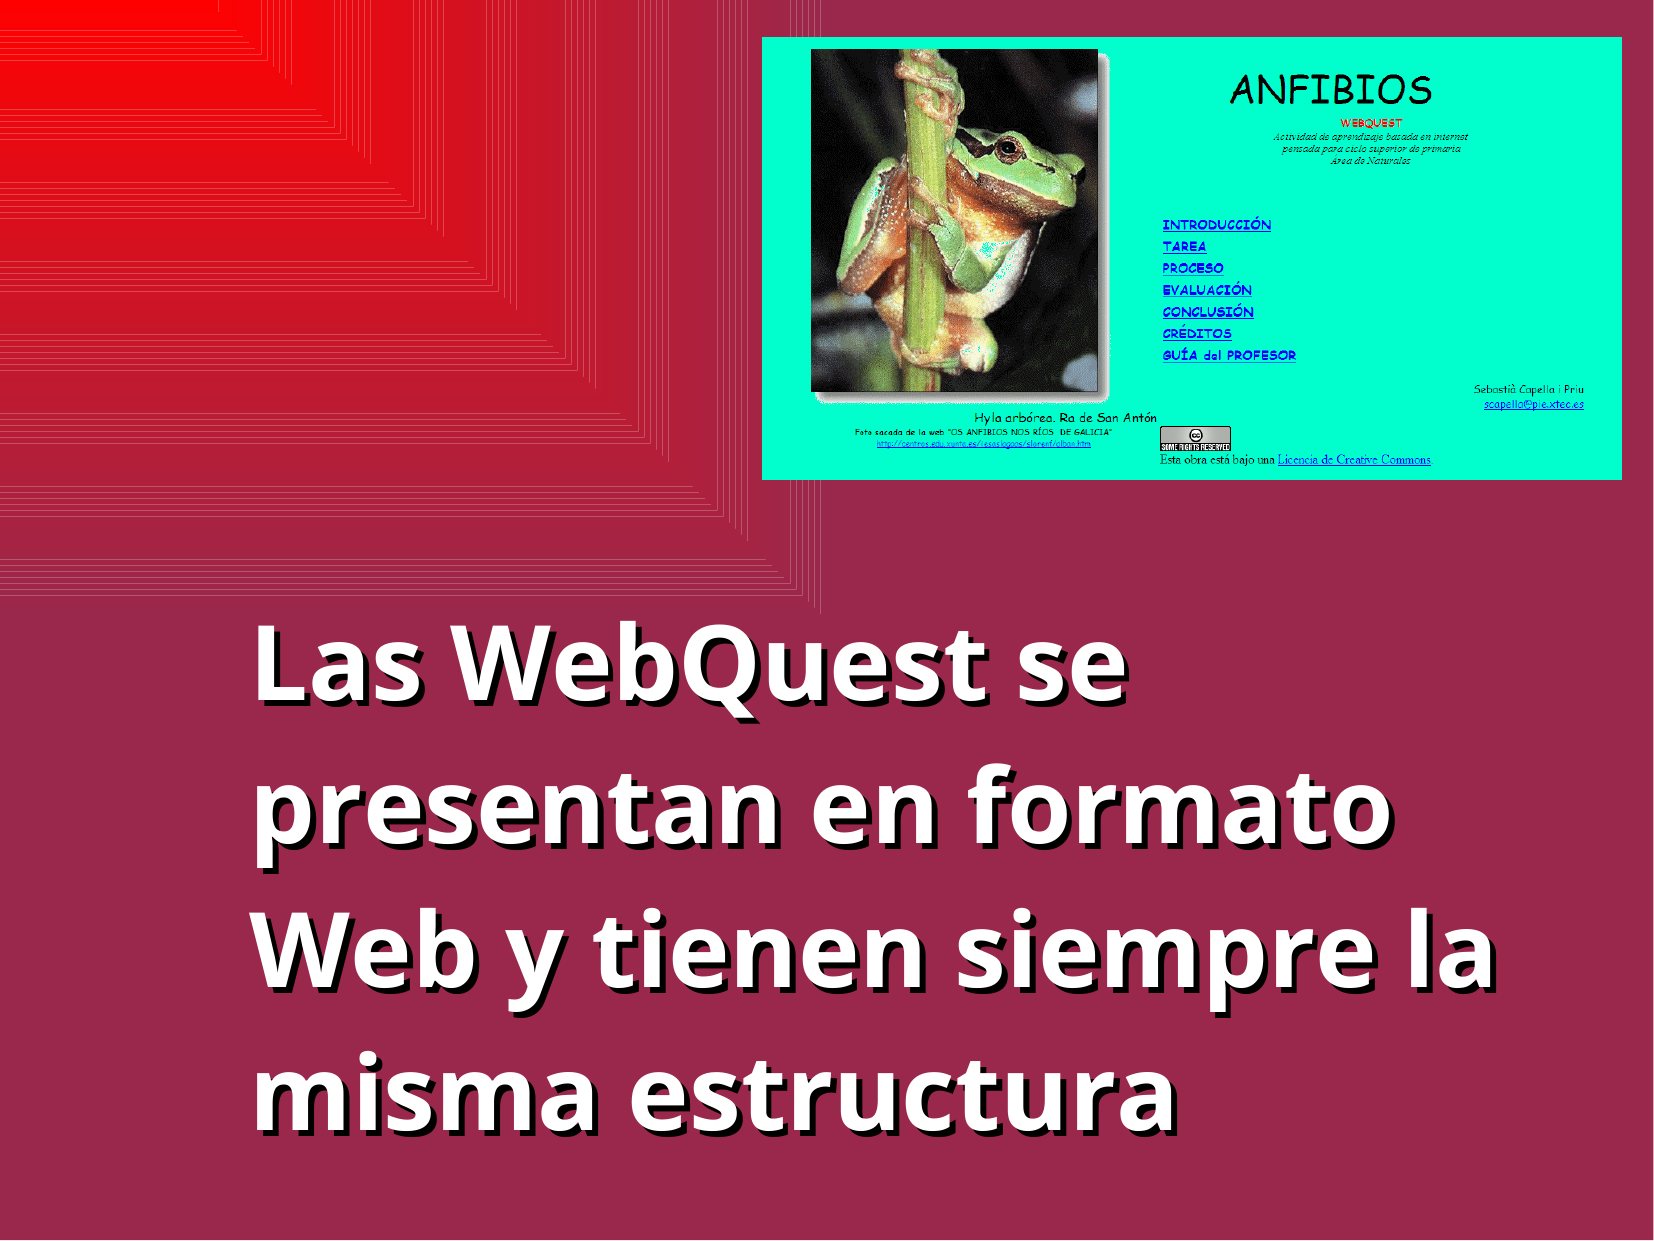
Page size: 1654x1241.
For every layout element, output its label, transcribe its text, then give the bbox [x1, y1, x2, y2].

text_box Las WebQuest se presentan en formato Web y tienen siempre la misma estructura [249, 587, 1526, 1162]
picture [762, 37, 1622, 480]
